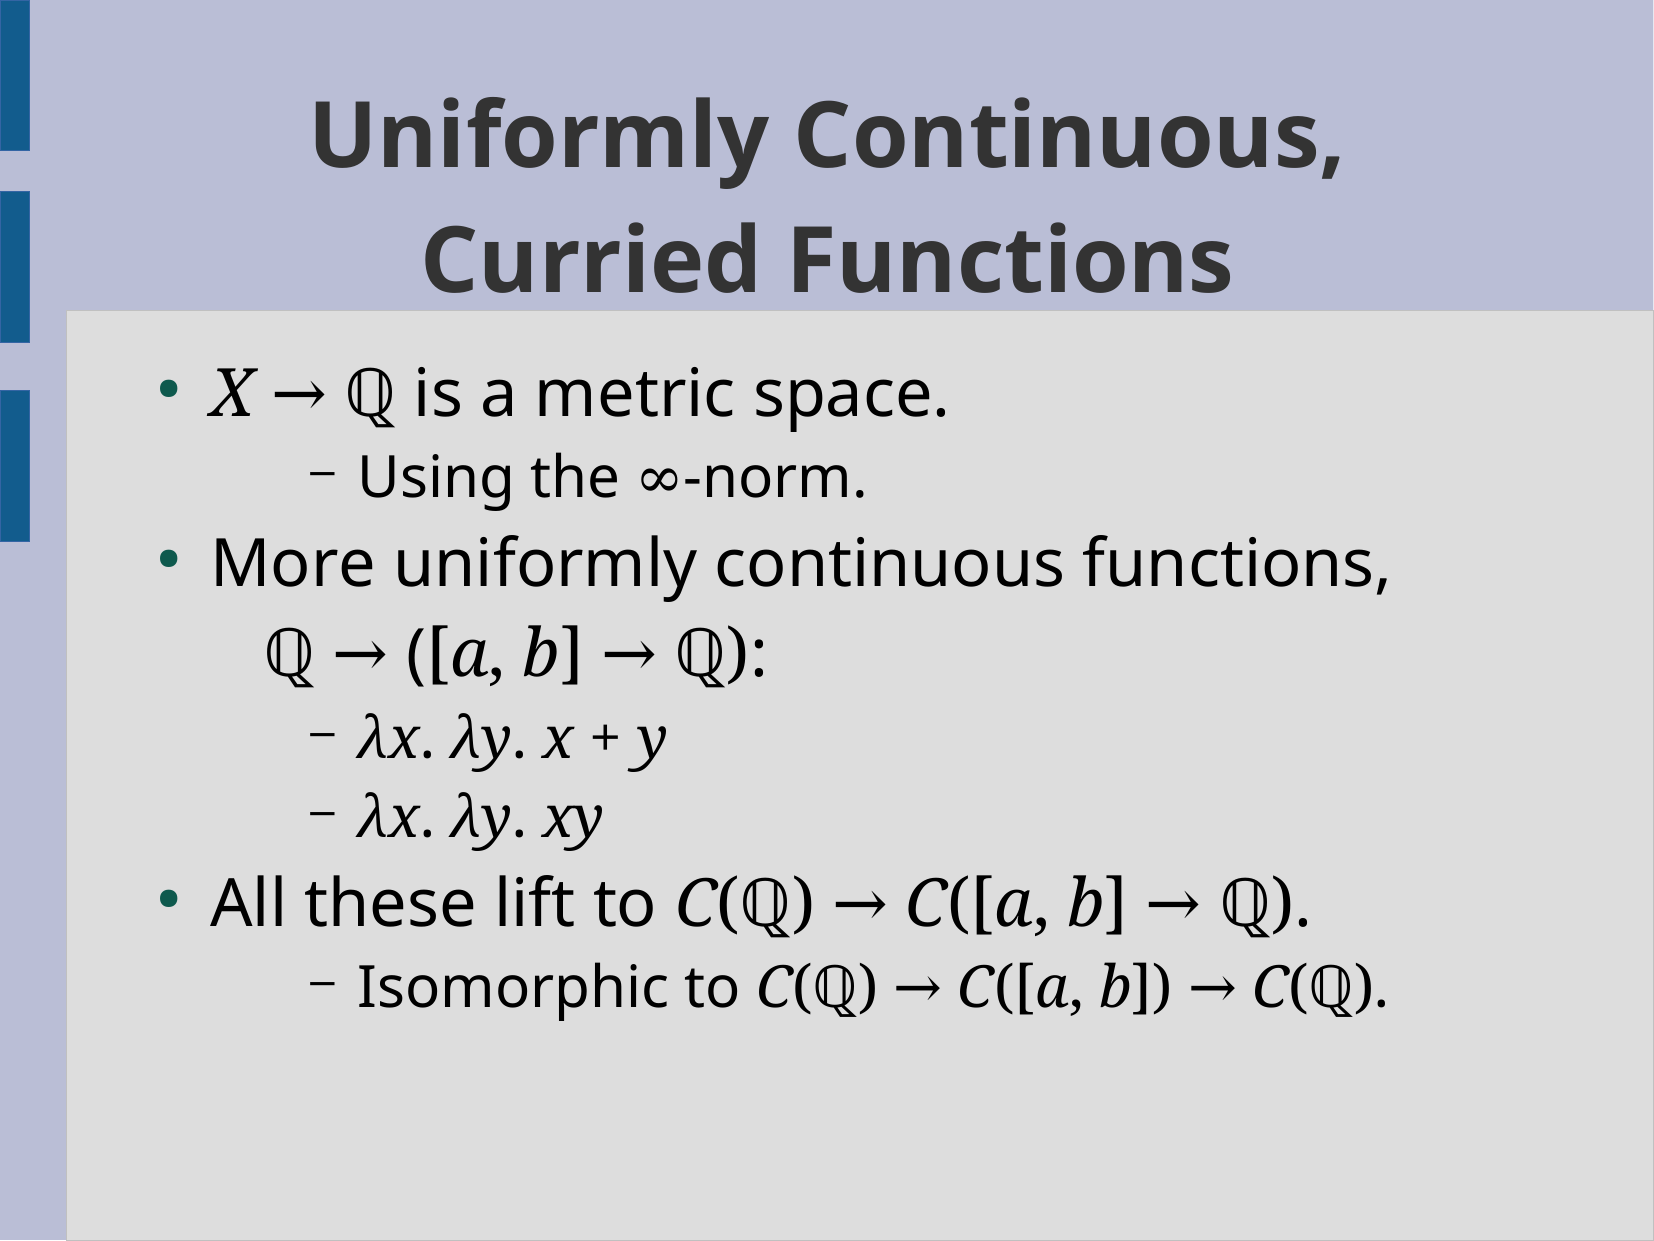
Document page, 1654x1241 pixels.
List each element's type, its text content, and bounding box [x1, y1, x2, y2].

title Uniformly Continuous, Curried Functions [121, 55, 1534, 334]
list X → ℚ is a metric space. Using the ∞-norm. More uniformly continuous functions, ℚ → ([a, b] → ℚ): λx. λy. x + y λx. λy. xy All these lift to C(ℚ) → C([a, b] → ℚ). Isomorphic to C(ℚ) → C([a, b]) → C(ℚ). [121, 344, 1534, 1155]
